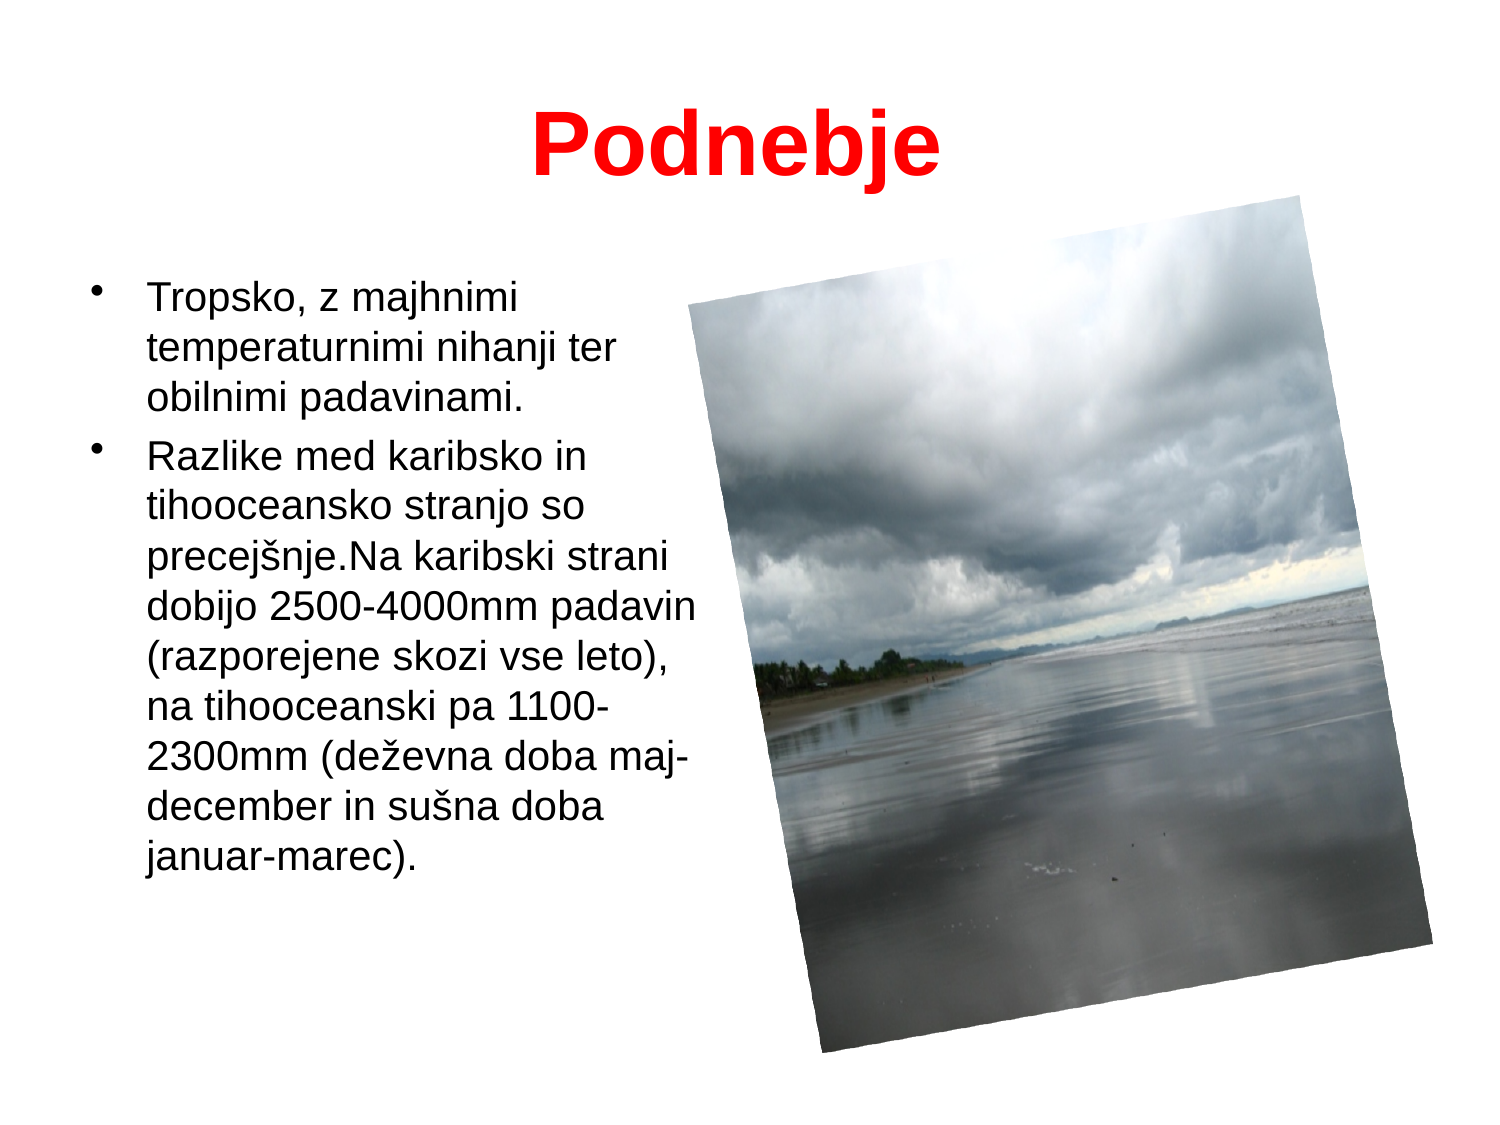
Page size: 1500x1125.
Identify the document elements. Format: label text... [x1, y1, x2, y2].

title Podnebje [75, 45, 1425, 233]
list Tropsko, z majhnimi temperaturnimi nihanji ter obilnimi padavinami. Razlike med karibsko in tihooceansko stranjo so precejšnje.Na karibski strani dobijo 2500-4000mm padavin (razporejene skozi vse leto), na tihooceanski pa 1100-2300mm (deževna doba maj-december in sušna doba januar-marec). [75, 262, 738, 1005]
picture [687, 194, 1433, 1053]
